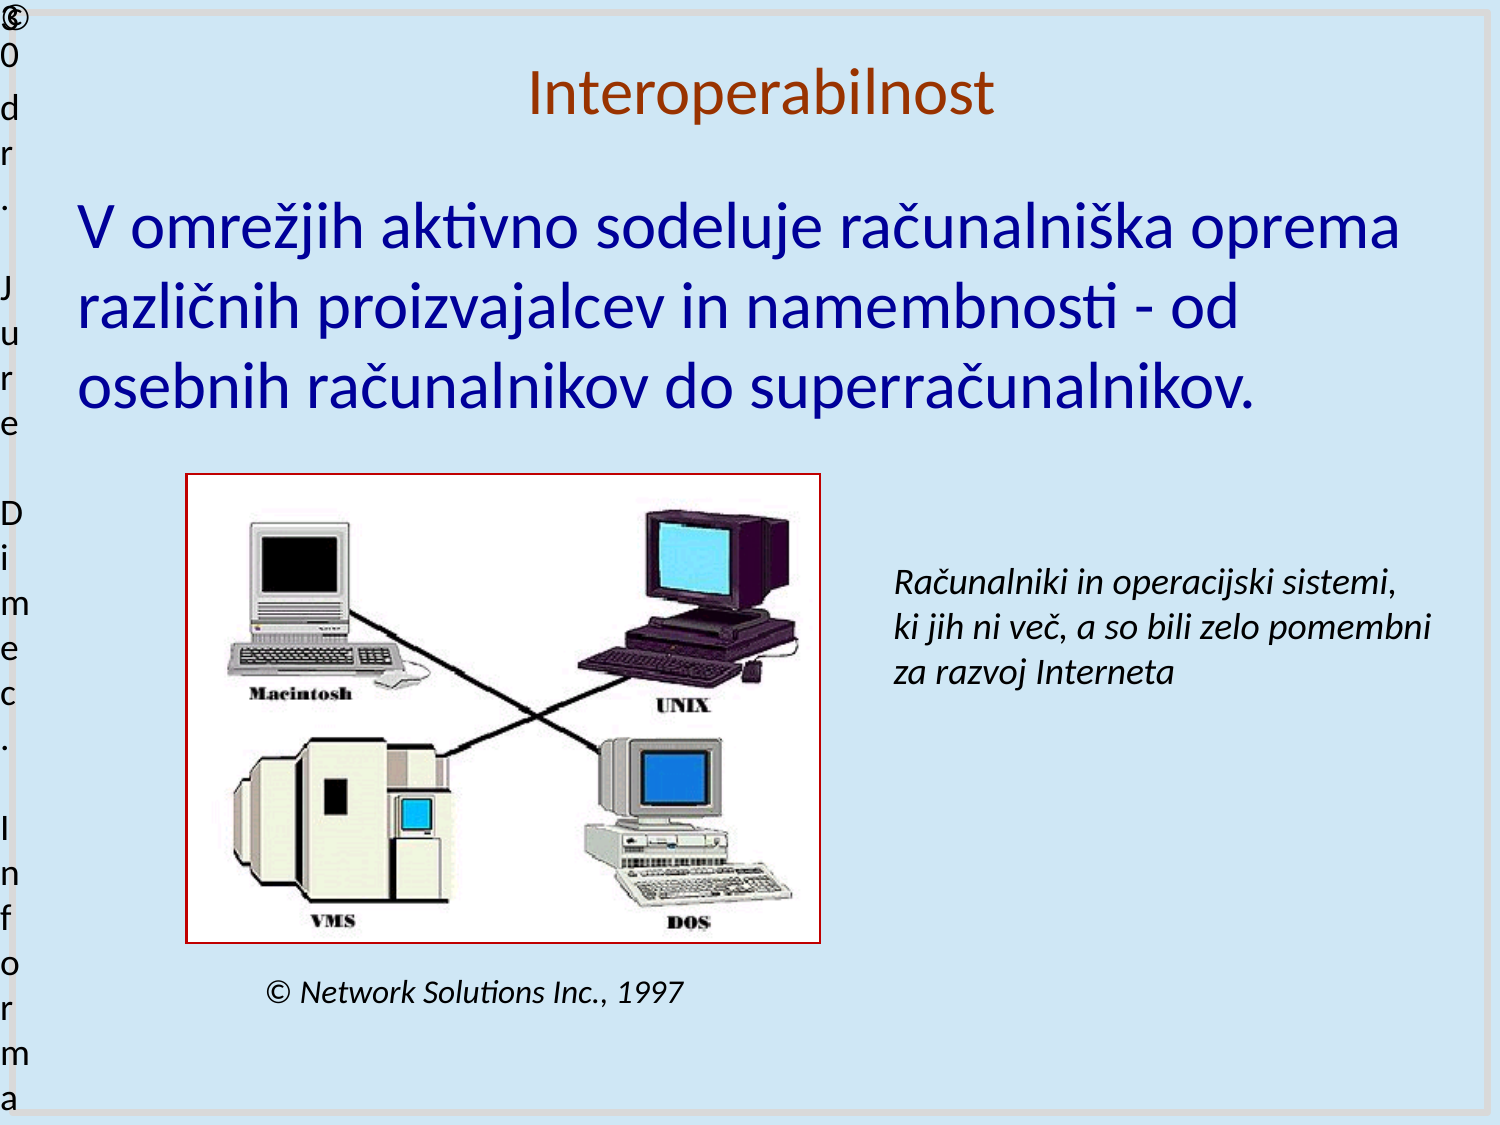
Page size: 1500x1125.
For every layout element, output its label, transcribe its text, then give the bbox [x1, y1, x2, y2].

text_box © Network Solutions Inc., 1997 [249, 962, 775, 1018]
text_box V omrežjih aktivno sodeluje računalniška oprema različnih proizvajalcev in namembnosti - od osebnih računalnikov do superračunalnikov. [62, 174, 1463, 430]
text_box Računalniki in operacijski sistemi, ki jih ni več, a so bili zelo pomembni za razvoj Interneta [878, 549, 1456, 700]
title Interoperabilnost [41, 37, 1483, 138]
picture [187, 474, 819, 943]
